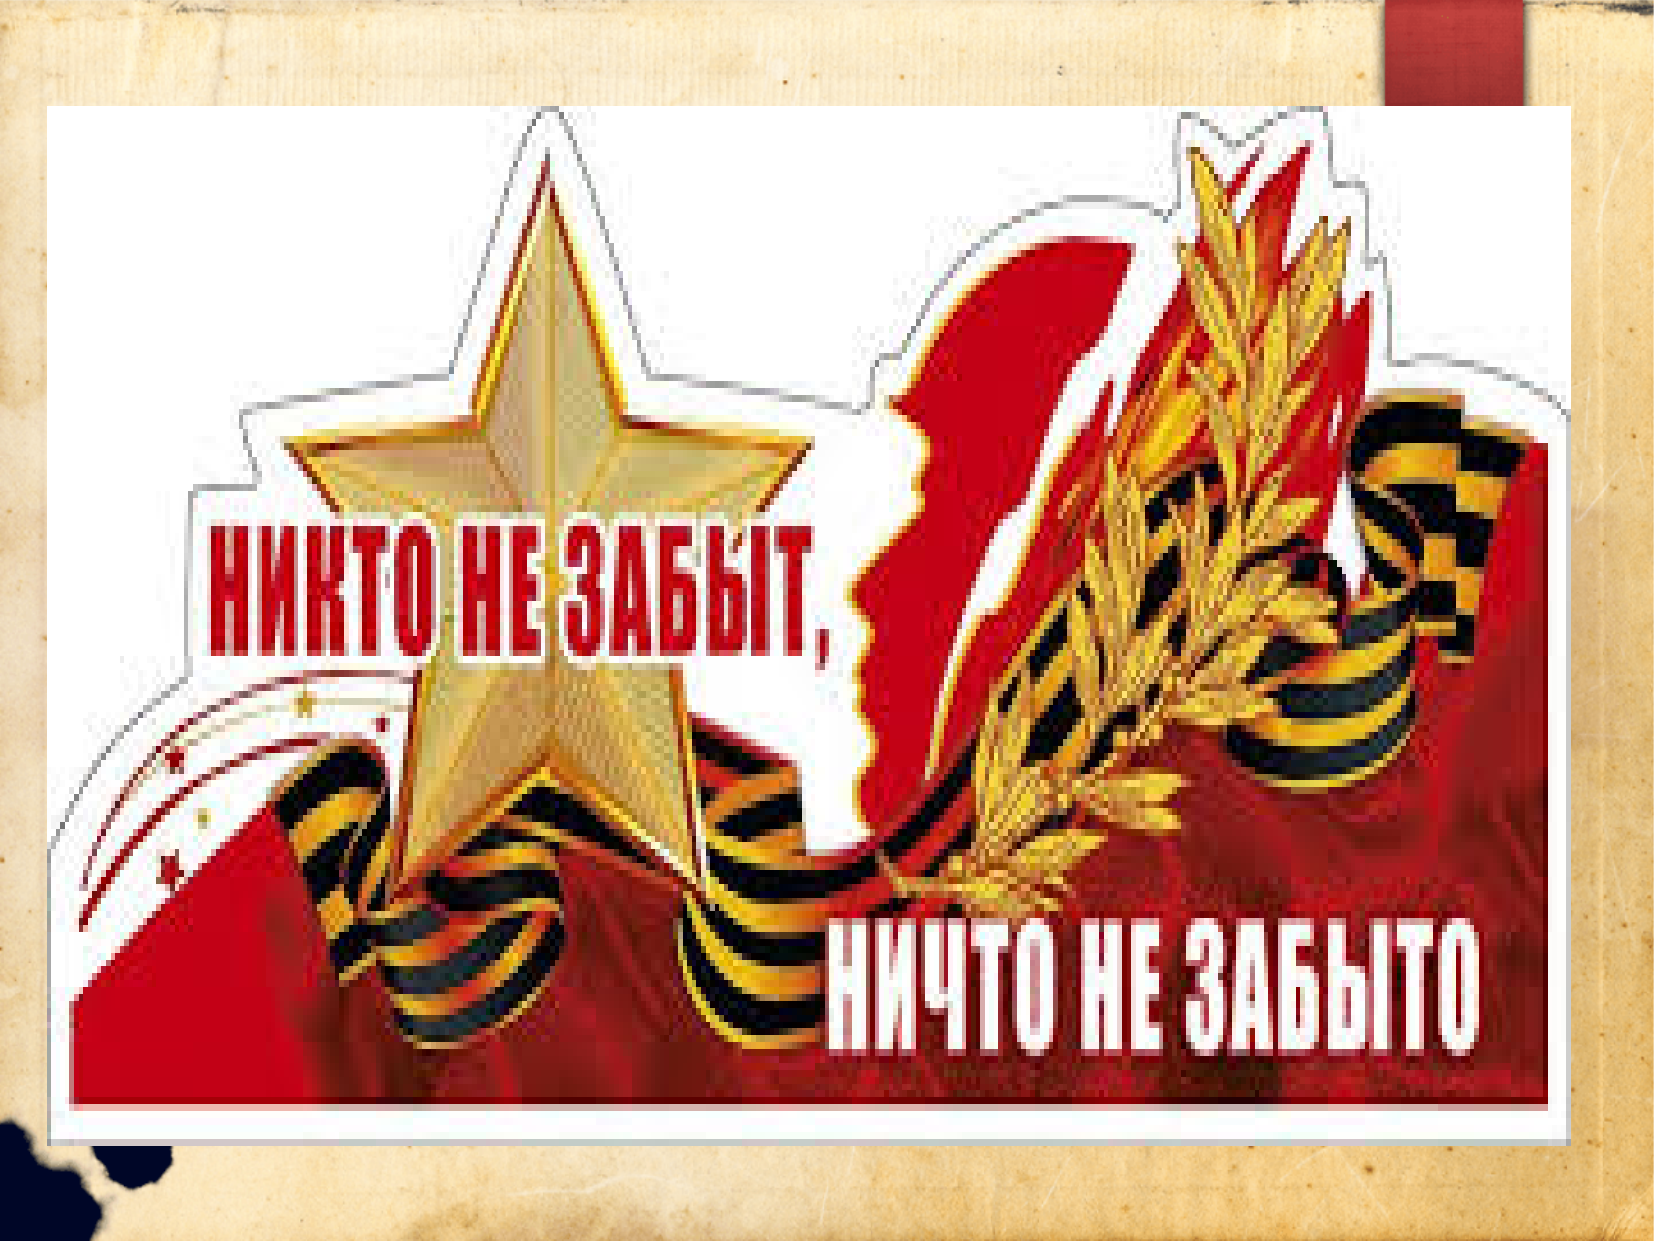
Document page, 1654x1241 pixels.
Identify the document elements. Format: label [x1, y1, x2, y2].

picture [47, 106, 1571, 1146]
